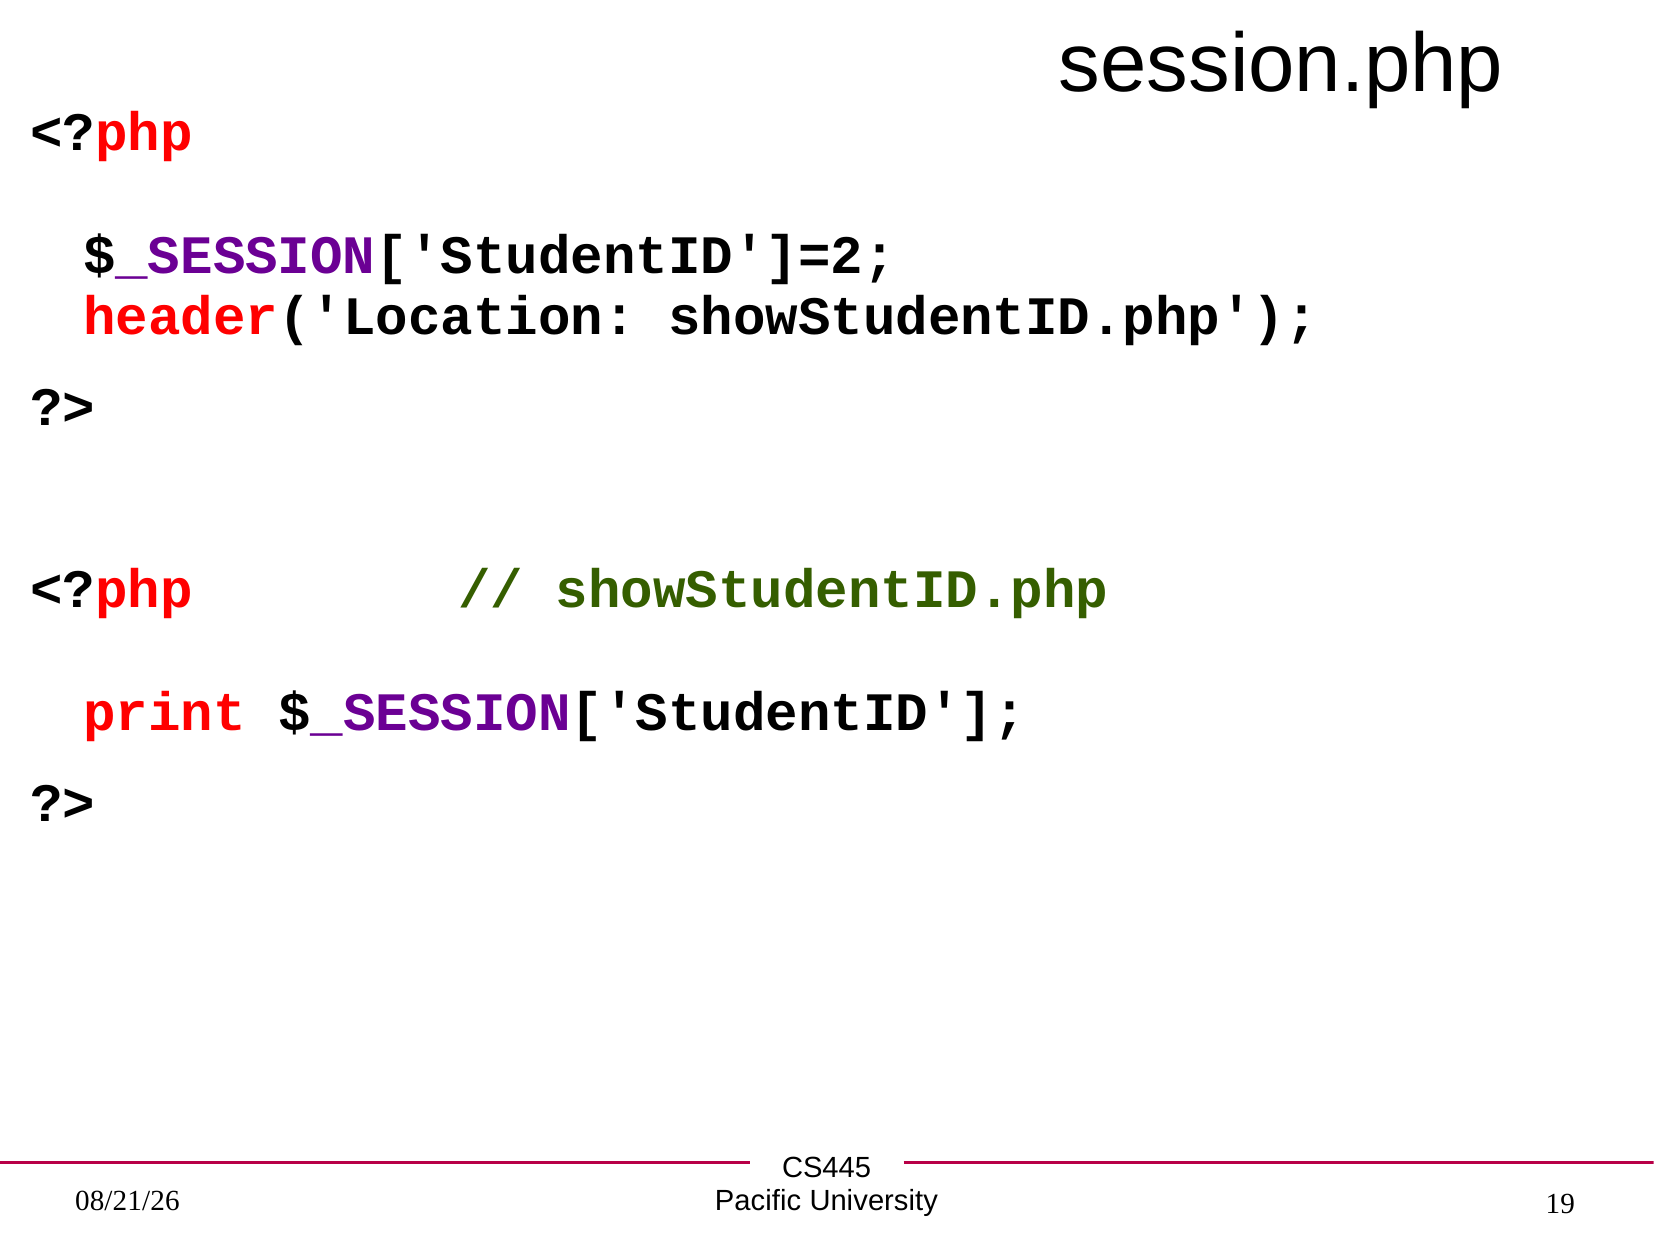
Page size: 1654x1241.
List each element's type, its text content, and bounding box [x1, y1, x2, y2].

title session.php [86, 15, 1576, 109]
list <?php $_SESSION['StudentID']=2; header('Location: showStudentID.php'); ?> <?php // showStudentID.php print $_SESSION['StudentID']; ?> [12, 104, 1538, 1066]
